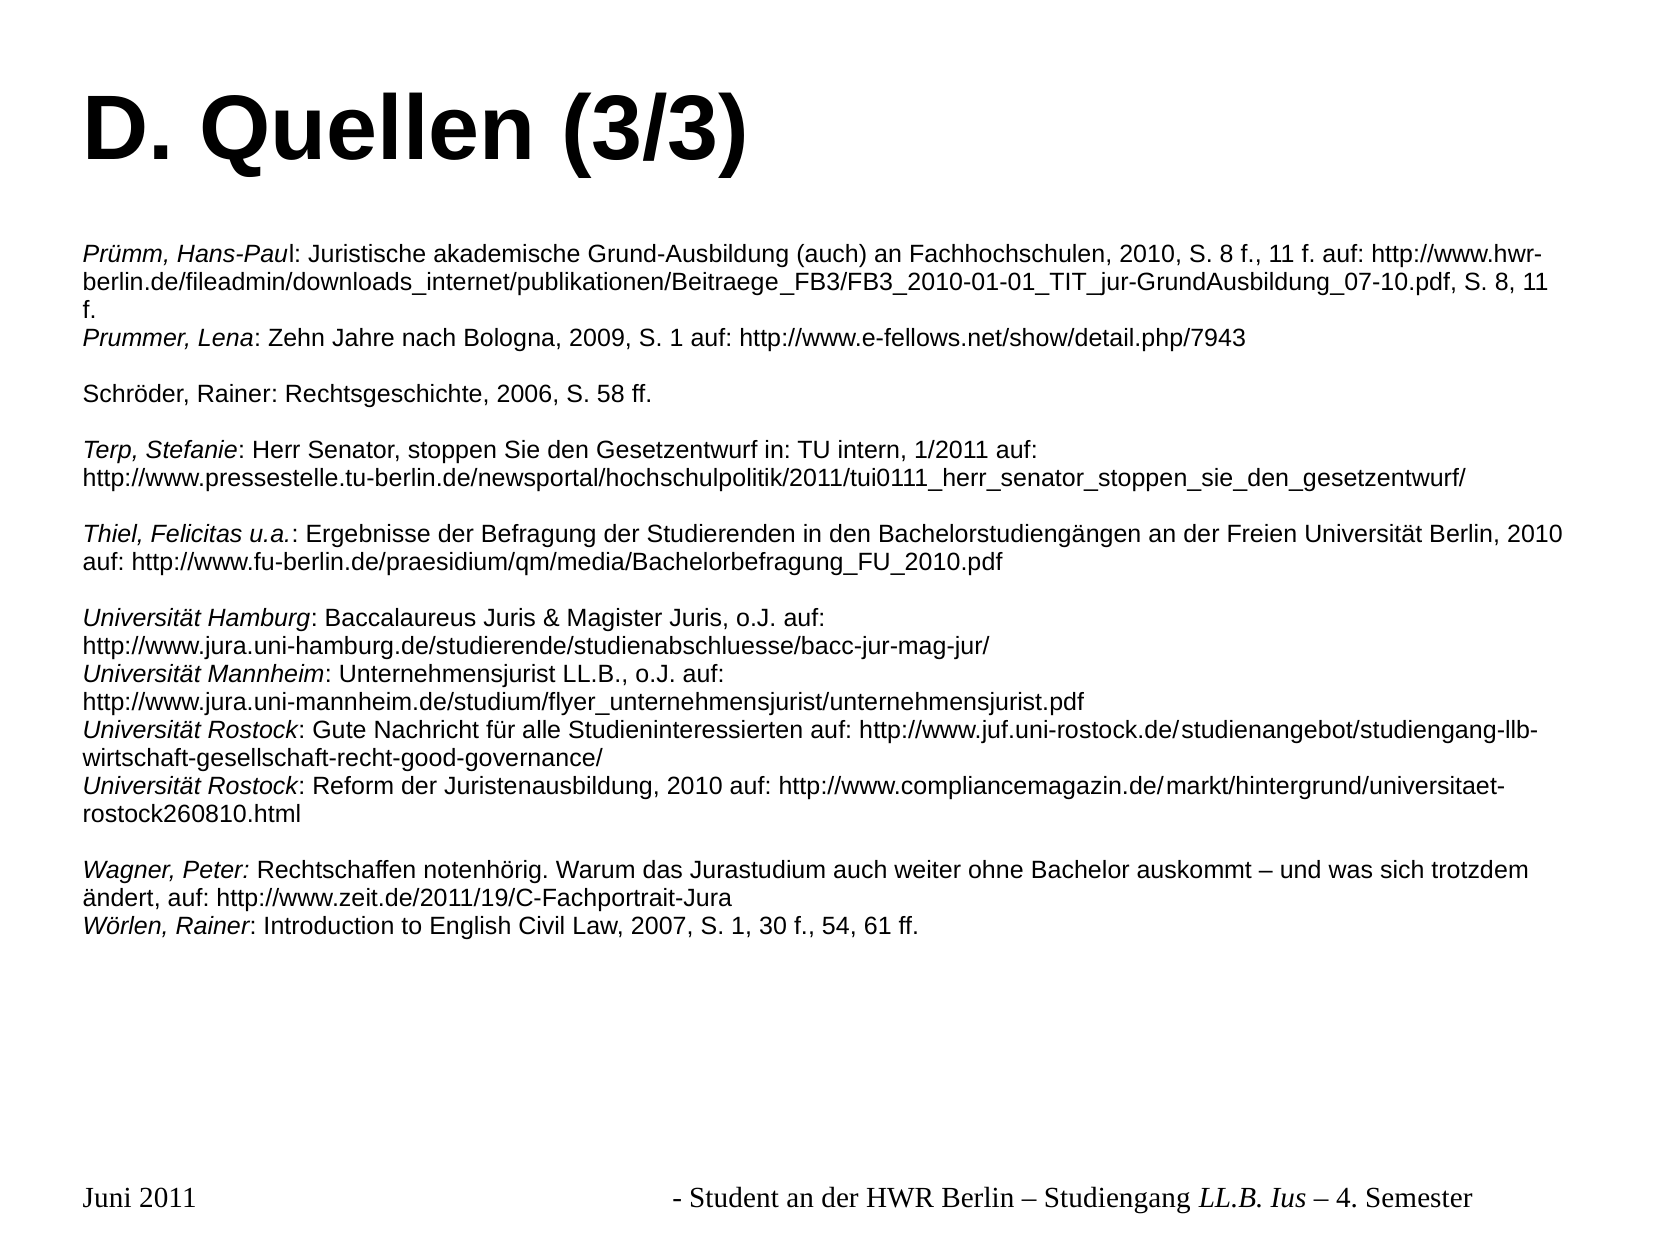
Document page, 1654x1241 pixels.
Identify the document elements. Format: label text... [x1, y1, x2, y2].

subtitle Prümm, Hans-Paul: Juristische akademische Grund-Ausbildung (auch) an Fachhochschulen, 2010, S. 8 f., 11 f. auf: http://www.hwr-berlin.de/fileadmin/downloads_internet/publikationen/Beitraege­_FB3/FB3_­2010-01-01_TIT_jur-GrundAusbildung_07-10.pdf, S. 8, 11 f. Prummer, Lena: Zehn Jahre nach Bologna, 2009, S. 1 auf: http://www.e-fellows.net/show/detail.php/7943 Schröder, Rainer: Rechtsgeschichte, 2006, S. 58 ff. Terp, Stefanie: Herr Senator, stoppen Sie den Gesetzentwurf in: TU intern, 1/2011 auf: http://www.pressestelle.tu-berlin.de/newsportal/hochschulpolitik/2011/tui0111_herr_senator_stoppen_sie_den_gesetzentwurf/ Thiel, Felicitas u.a.: Ergebnisse der Befragung der Studierenden in den Bachelorstudiengängen an der Freien Universität Berlin, 2010 auf: http://www.fu-berlin.de/praesidium/qm/media/Bachelorbefragung_FU_2010.pdf Universität Hamburg: Baccalaureus Juris & Magister Juris, o.J. auf: http://www.jura.uni-hamburg.de/studierende/studienabschluesse/bacc-jur-mag-jur/ Universität Mannheim: Unternehmensjurist LL.B., o.J. auf: http://www.jura.uni-mannheim.de/studium/flyer_unternehmensjurist/unternehmensjurist.pdf Universität Rostock: Gute Nachricht für alle Studieninteressierten auf: http://www.juf.uni-rostock.de/­studienangebot/­studiengang-llb-wirtschaft-gesellschaft-recht-good-governance/ Universität Rostock: Reform der Juristenausbildung, 2010 auf: http://www.compliancemagazin.de/­markt/hintergrund/universitaet-rostock260810.html Wagner, Peter: Rechtschaffen notenhörig. Warum das Jurastudium auch weiter ohne Bachelor auskommt – und was sich trotzdem ändert, auf: http://www.zeit.de/2011/19/C-Fachportrait-Jura Wörlen, Rainer: Introduction to English Civil Law, 2007, S. 1, 30 f., 54, 61 ff. [82, 239, 1571, 1052]
title D. Quellen (3/3) [82, 49, 1571, 207]
